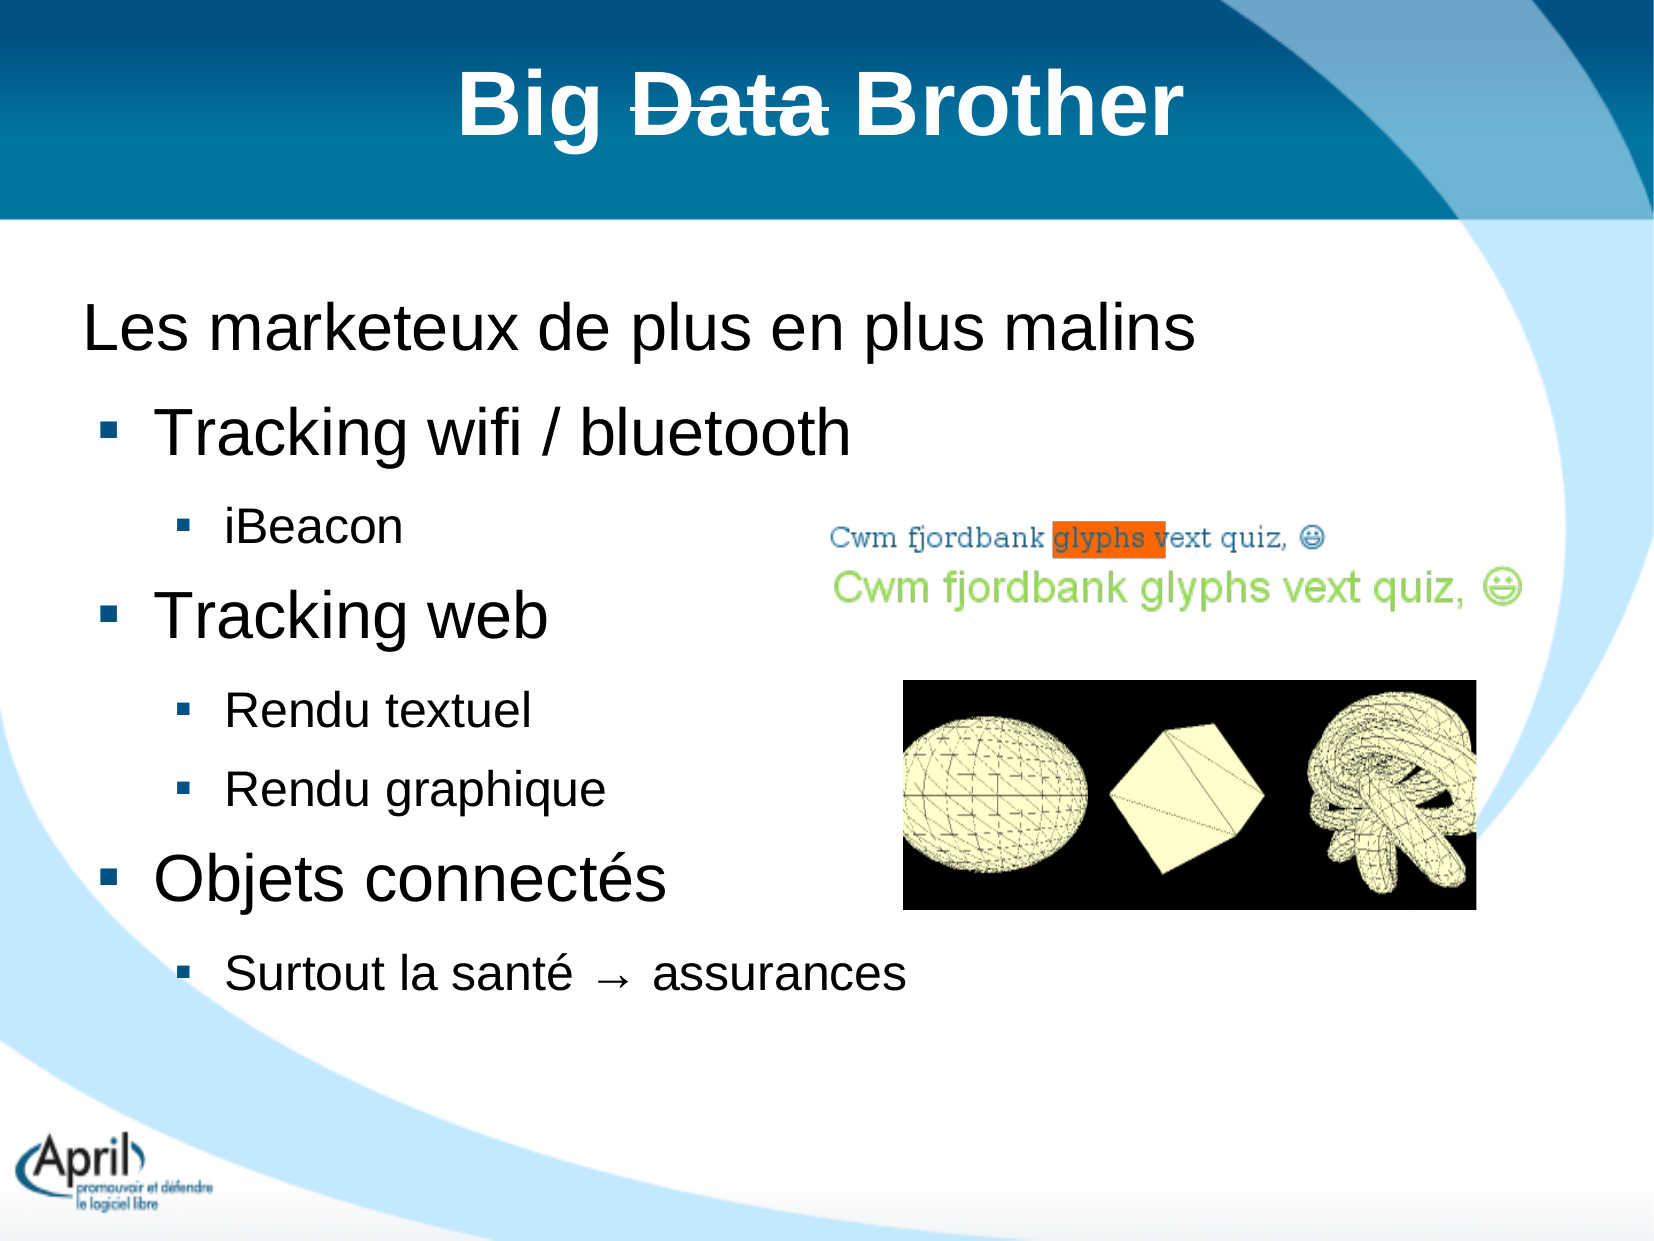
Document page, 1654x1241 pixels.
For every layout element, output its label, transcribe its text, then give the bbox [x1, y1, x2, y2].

list Les marketeux de plus en plus malins Tracking wifi / bluetooth iBeacon Tracking web Rendu textuel Rendu graphique Objets connectés Surtout la santé → assurances [82, 290, 1571, 1109]
title Big Data Brother [76, 52, 1565, 155]
picture [0, 0, 1654, 1241]
